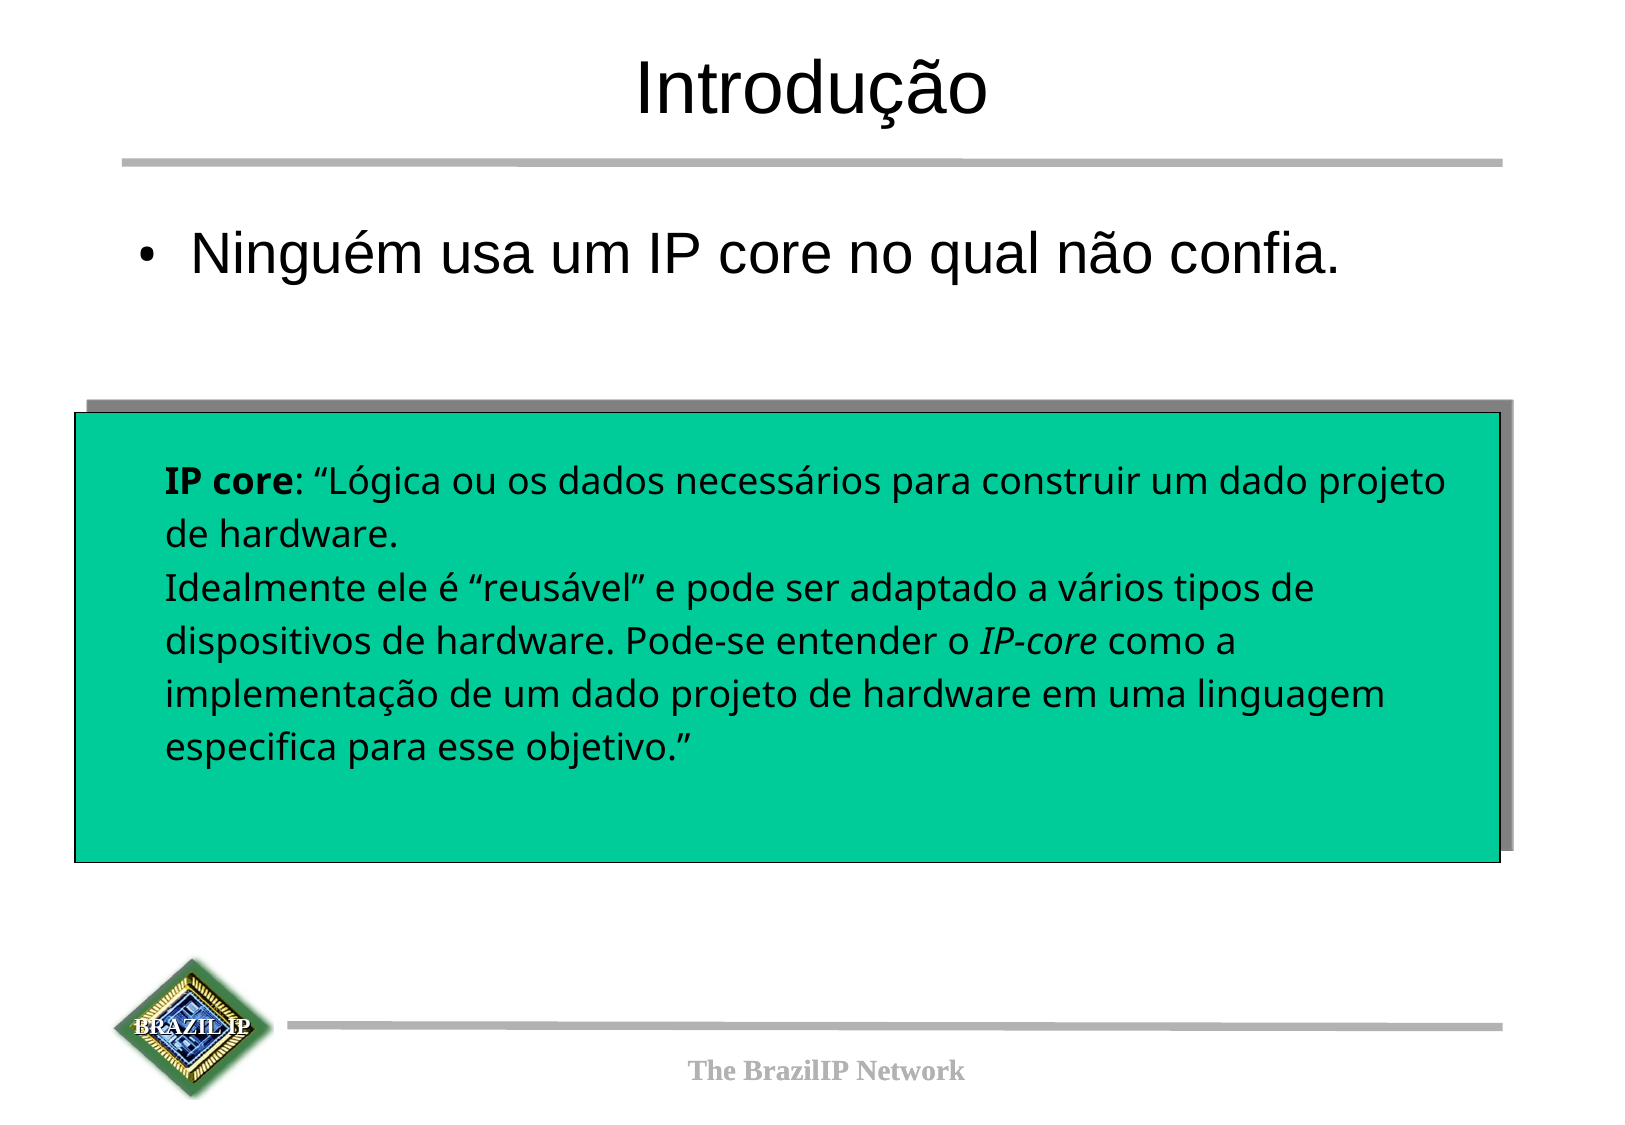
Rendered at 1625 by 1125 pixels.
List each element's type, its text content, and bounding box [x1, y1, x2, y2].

picture [108, 953, 274, 1100]
title Introdução [121, 0, 1502, 191]
text_box IP core: “Lógica ou os dados necessários para construir um dado projeto de hardware. Idealmente ele é “reusável” e pode ser adaptado a vários tipos de dispositivos de hardware. Pode-se entender o IP-core como a implementação de um dado projeto de hardware em uma linguagem especifica para esse objetivo.” [75, 412, 1501, 863]
list Ninguém usa um IP core no qual não confia. [121, 212, 1487, 369]
